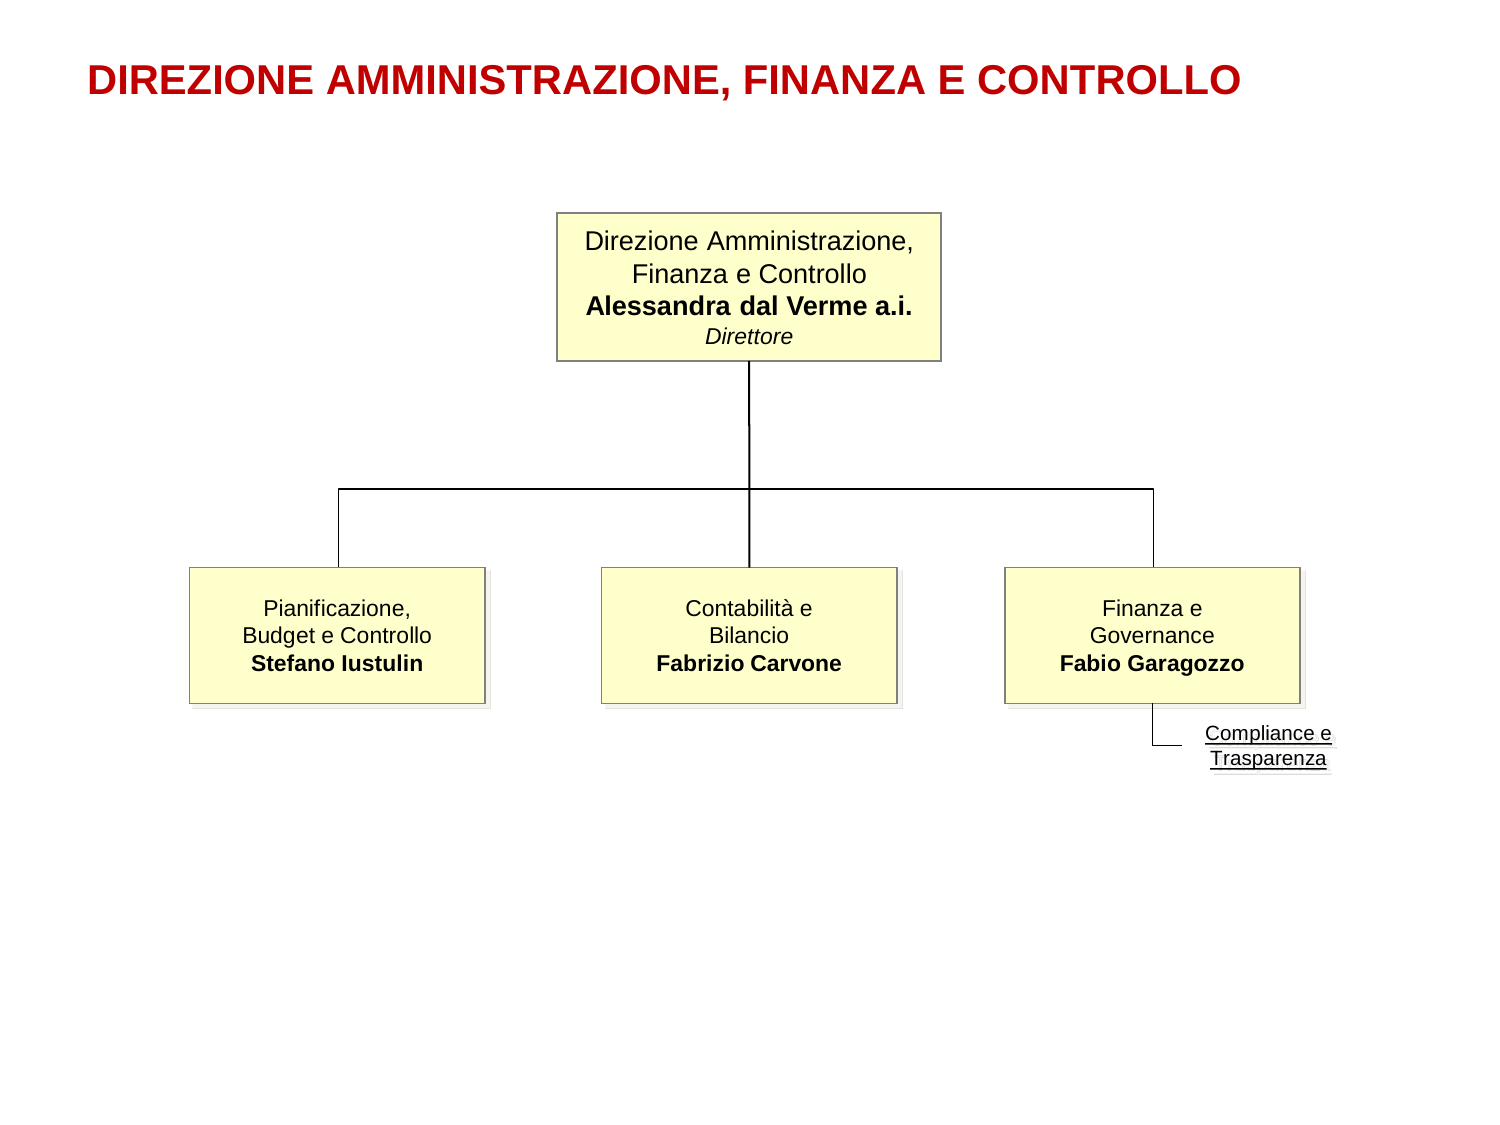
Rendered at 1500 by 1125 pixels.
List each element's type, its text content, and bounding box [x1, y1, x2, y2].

title DIREZIONE AMMINISTRAZIONE, FINANZA E CONTROLLO [72, 45, 1462, 128]
picture [188, 211, 1360, 788]
